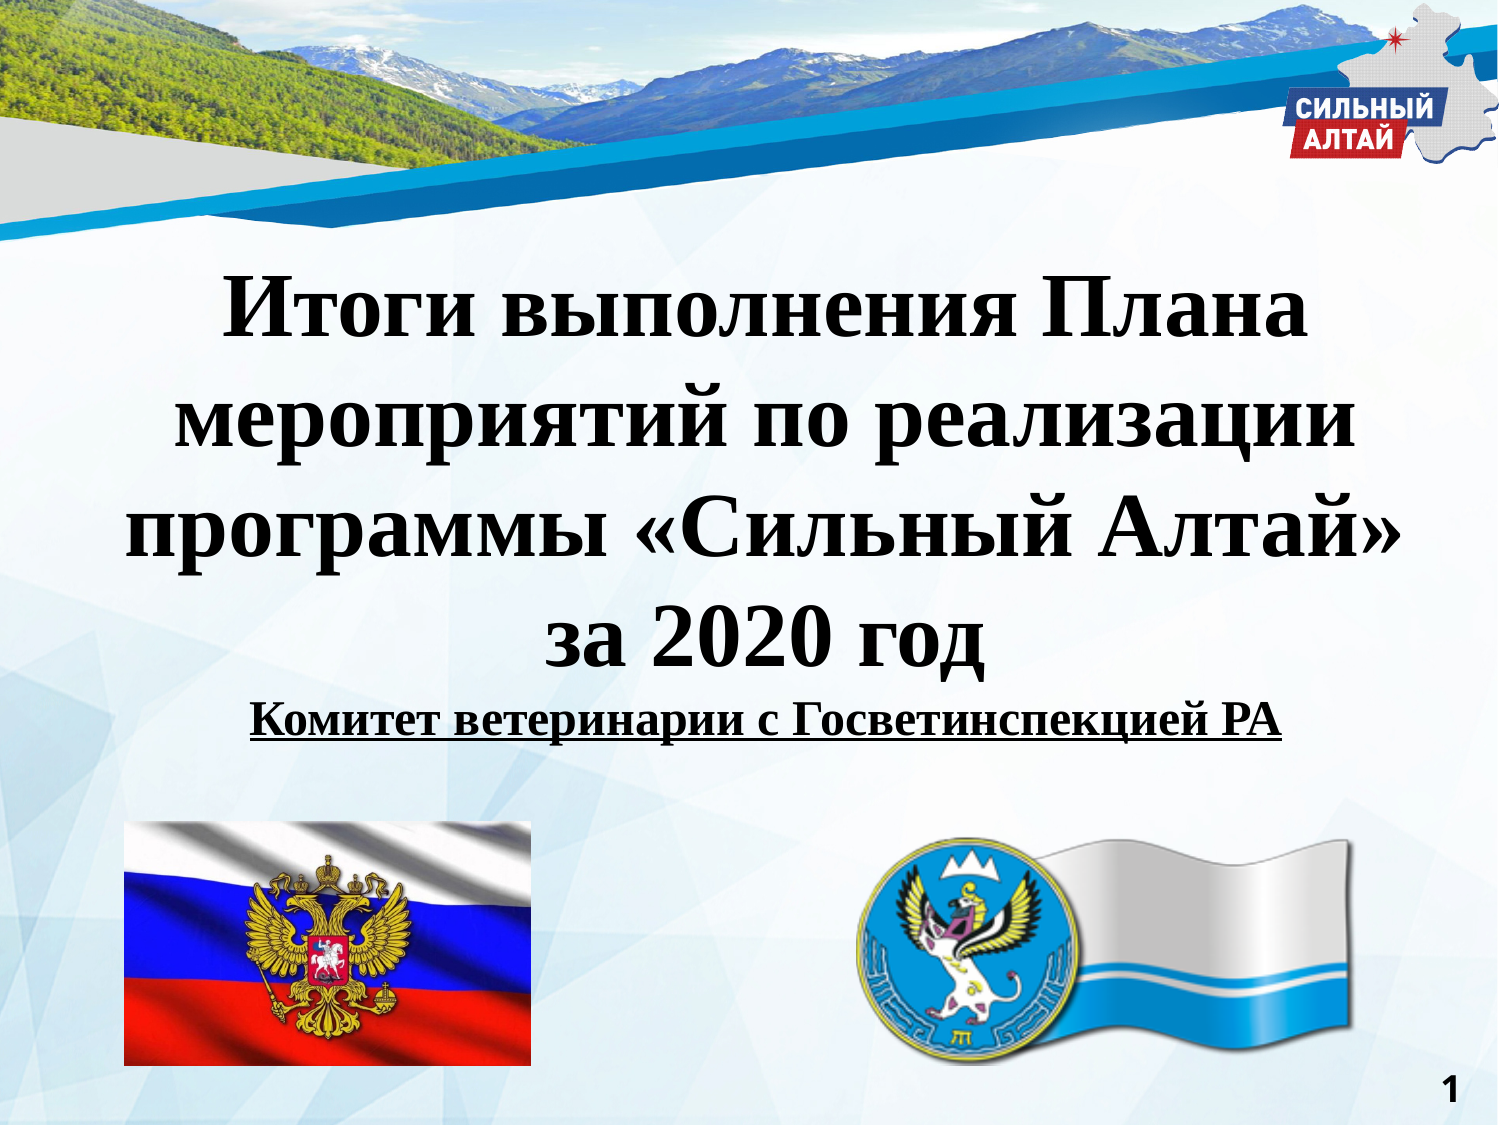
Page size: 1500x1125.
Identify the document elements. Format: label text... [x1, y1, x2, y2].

text_box 1 [1425, 1057, 1477, 1118]
title Итоги выполнения Плана мероприятий по реализации программы «Сильный Алтай» за 2020 год Комитет ветеринарии с Госветинспекцией РА [91, 237, 1441, 426]
picture [0, 0, 1499, 1125]
